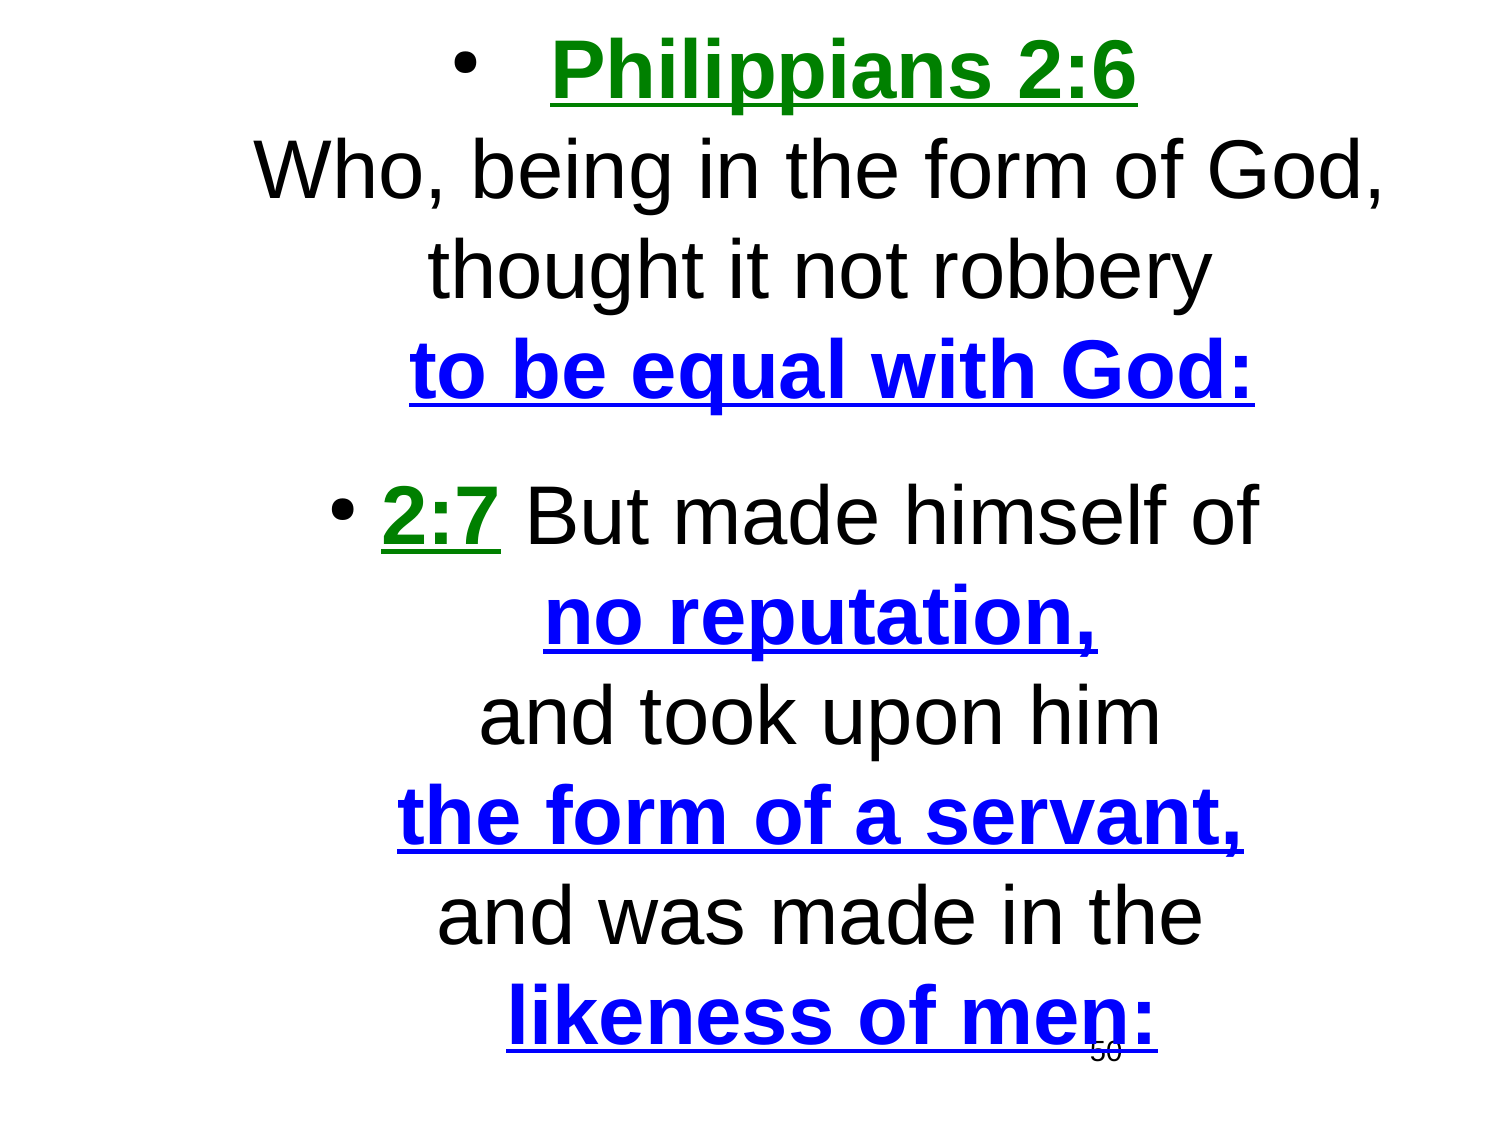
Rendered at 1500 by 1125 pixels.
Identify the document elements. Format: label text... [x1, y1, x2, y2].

list Philippians 2:6 Who, being in the form of God, thought it not robbery to be equal with God: 2:7 But made himself of no reputation, and took upon him the form of a servant, and was made in the likeness of men: [0, 15, 1500, 1111]
